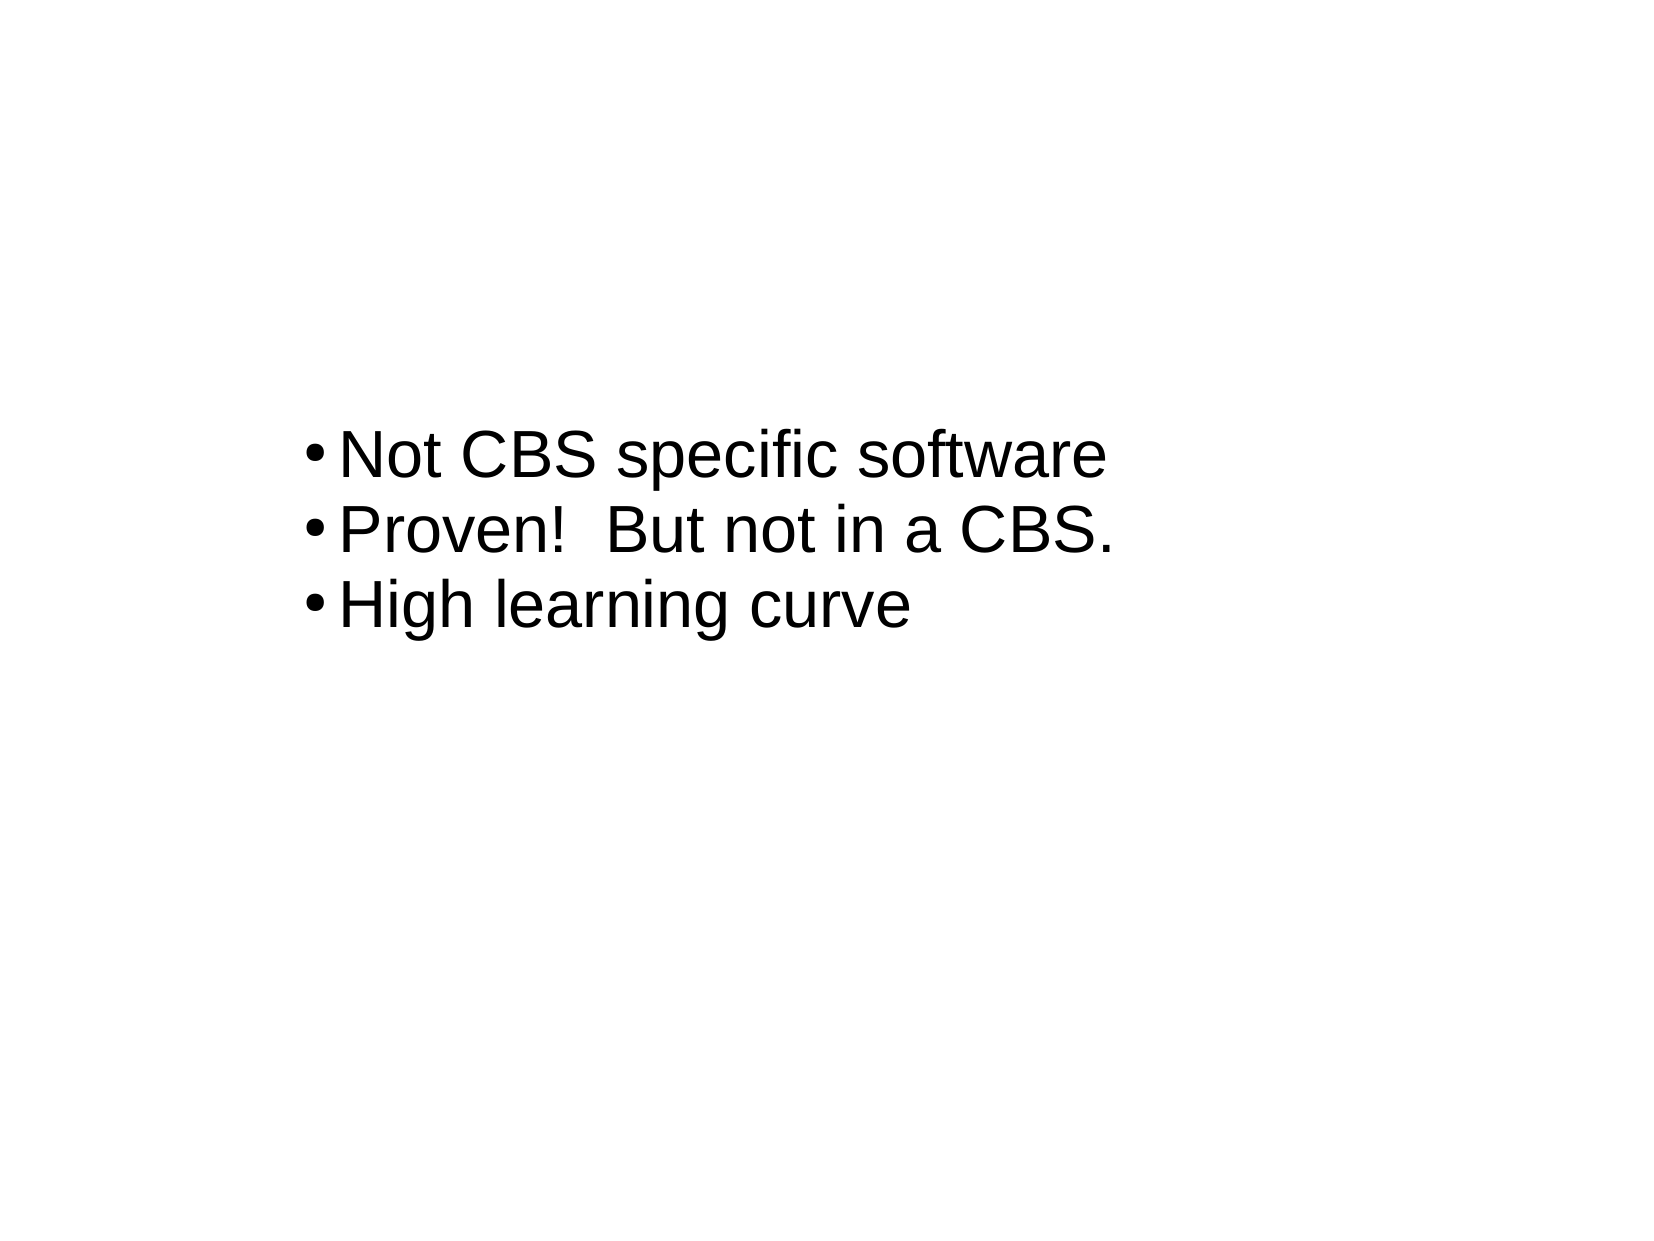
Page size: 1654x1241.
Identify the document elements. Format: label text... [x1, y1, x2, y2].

subtitle Not CBS specific software Proven! But not in a CBS. High learning curve [82, 49, 1571, 1010]
